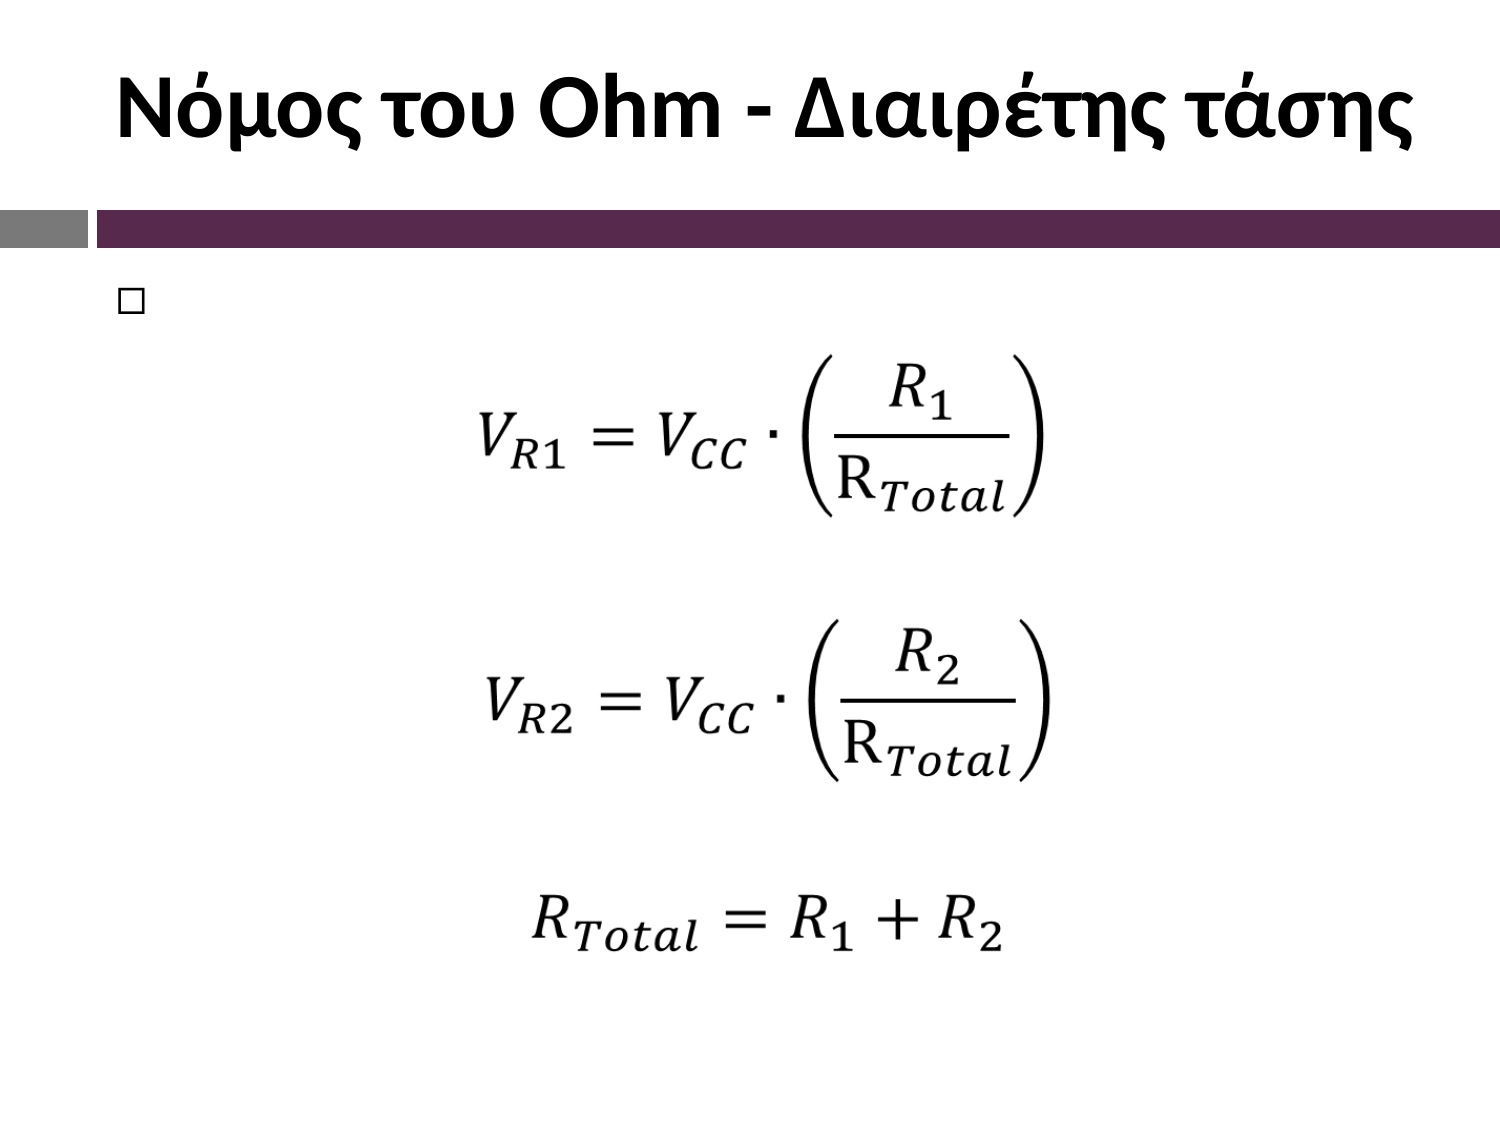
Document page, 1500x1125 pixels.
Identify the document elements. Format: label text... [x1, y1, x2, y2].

title Νόμος του Ohm - Διαιρέτης τάσης [100, 19, 1438, 182]
list [100, 262, 1438, 1000]
